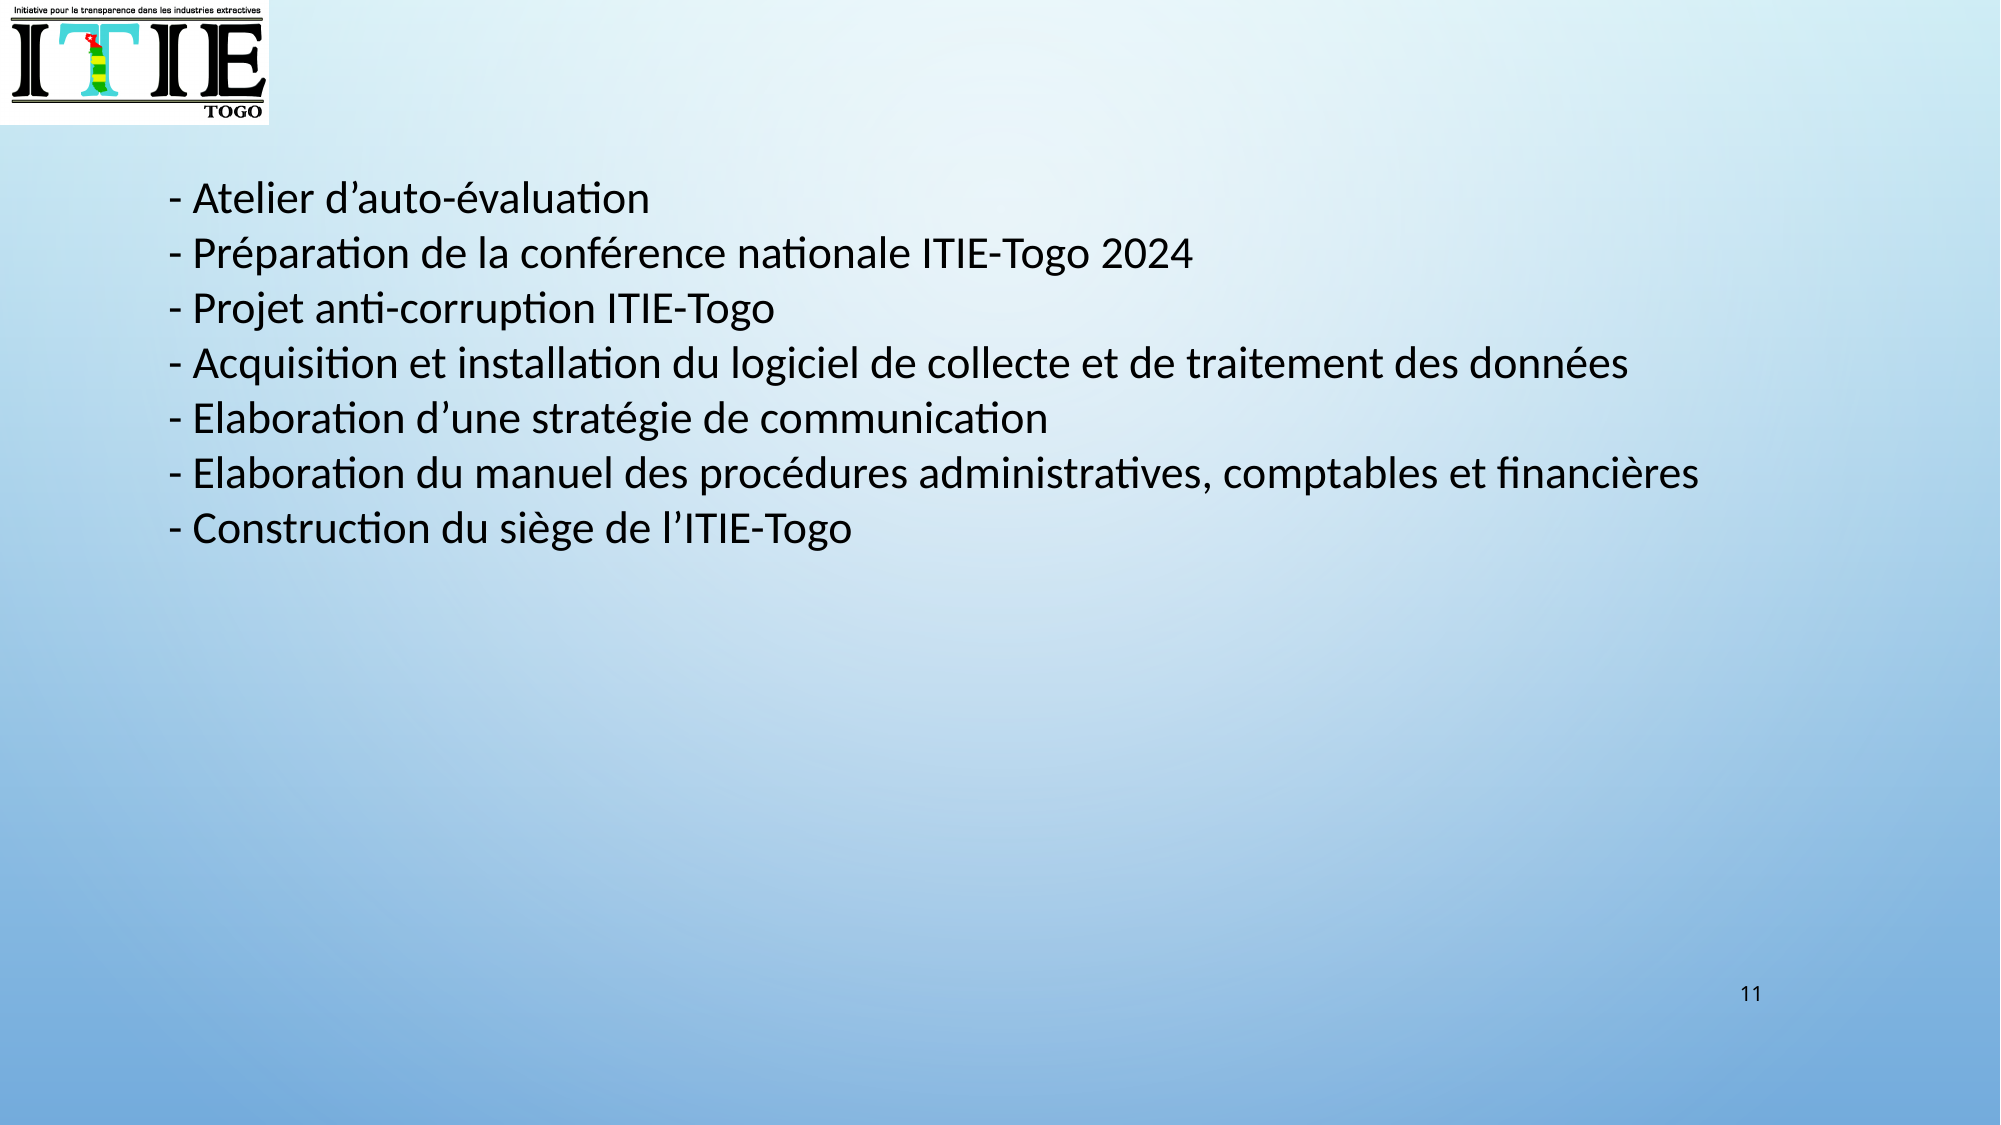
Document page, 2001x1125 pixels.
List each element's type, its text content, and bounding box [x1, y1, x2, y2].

text_box [1724, 965, 1851, 1025]
text_box - Atelier d’auto-évaluation - Préparation de la conférence nationale ITIE-Togo 2024 - Projet anti-corruption ITIE-Togo - Acquisition et installation du logiciel de collecte et de traitement des données - Elaboration d’une stratégie de communication - Elaboration du manuel des procédures administratives, comptables et financières - Construction du siège de l’ITIE-Togo [61, 160, 1748, 565]
picture [0, 0, 269, 126]
